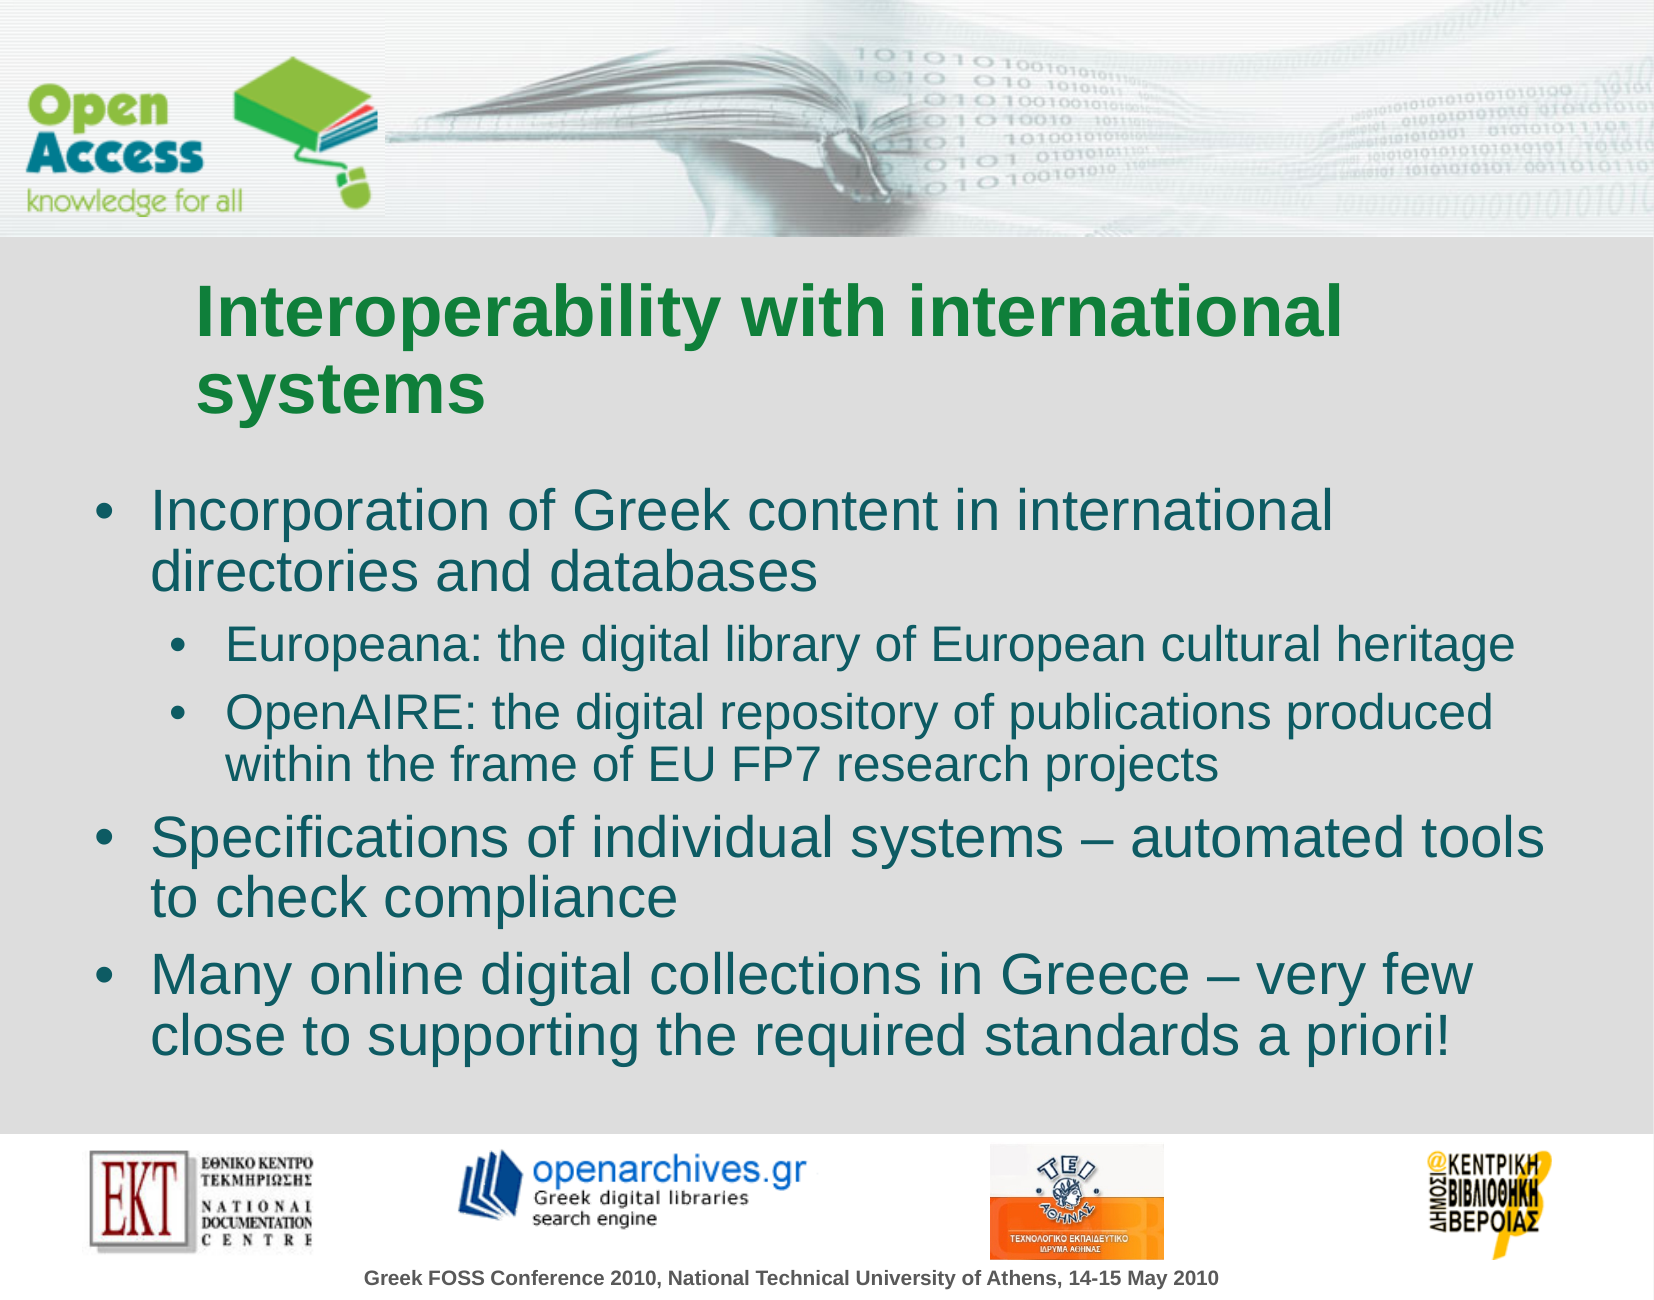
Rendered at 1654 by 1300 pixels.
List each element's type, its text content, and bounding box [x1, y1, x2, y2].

text_box Incorporation of Greek content in international directories and databases Europeana: the digital library of European cultural heritage OpenAIRE: the digital repository of publications produced within the frame of EU FP7 research projects Specifications of individual systems – automated tools to check compliance Many online digital collections in Greece – very few close to supporting the required standards a priori! [76, 473, 1566, 1211]
picture [0, 0, 1654, 237]
picture [451, 1211, 851, 1231]
text_box Interoperability with international systems [195, 274, 1516, 441]
picture [82, 1211, 323, 1260]
picture [1424, 1136, 1648, 1260]
picture [990, 1211, 1164, 1260]
